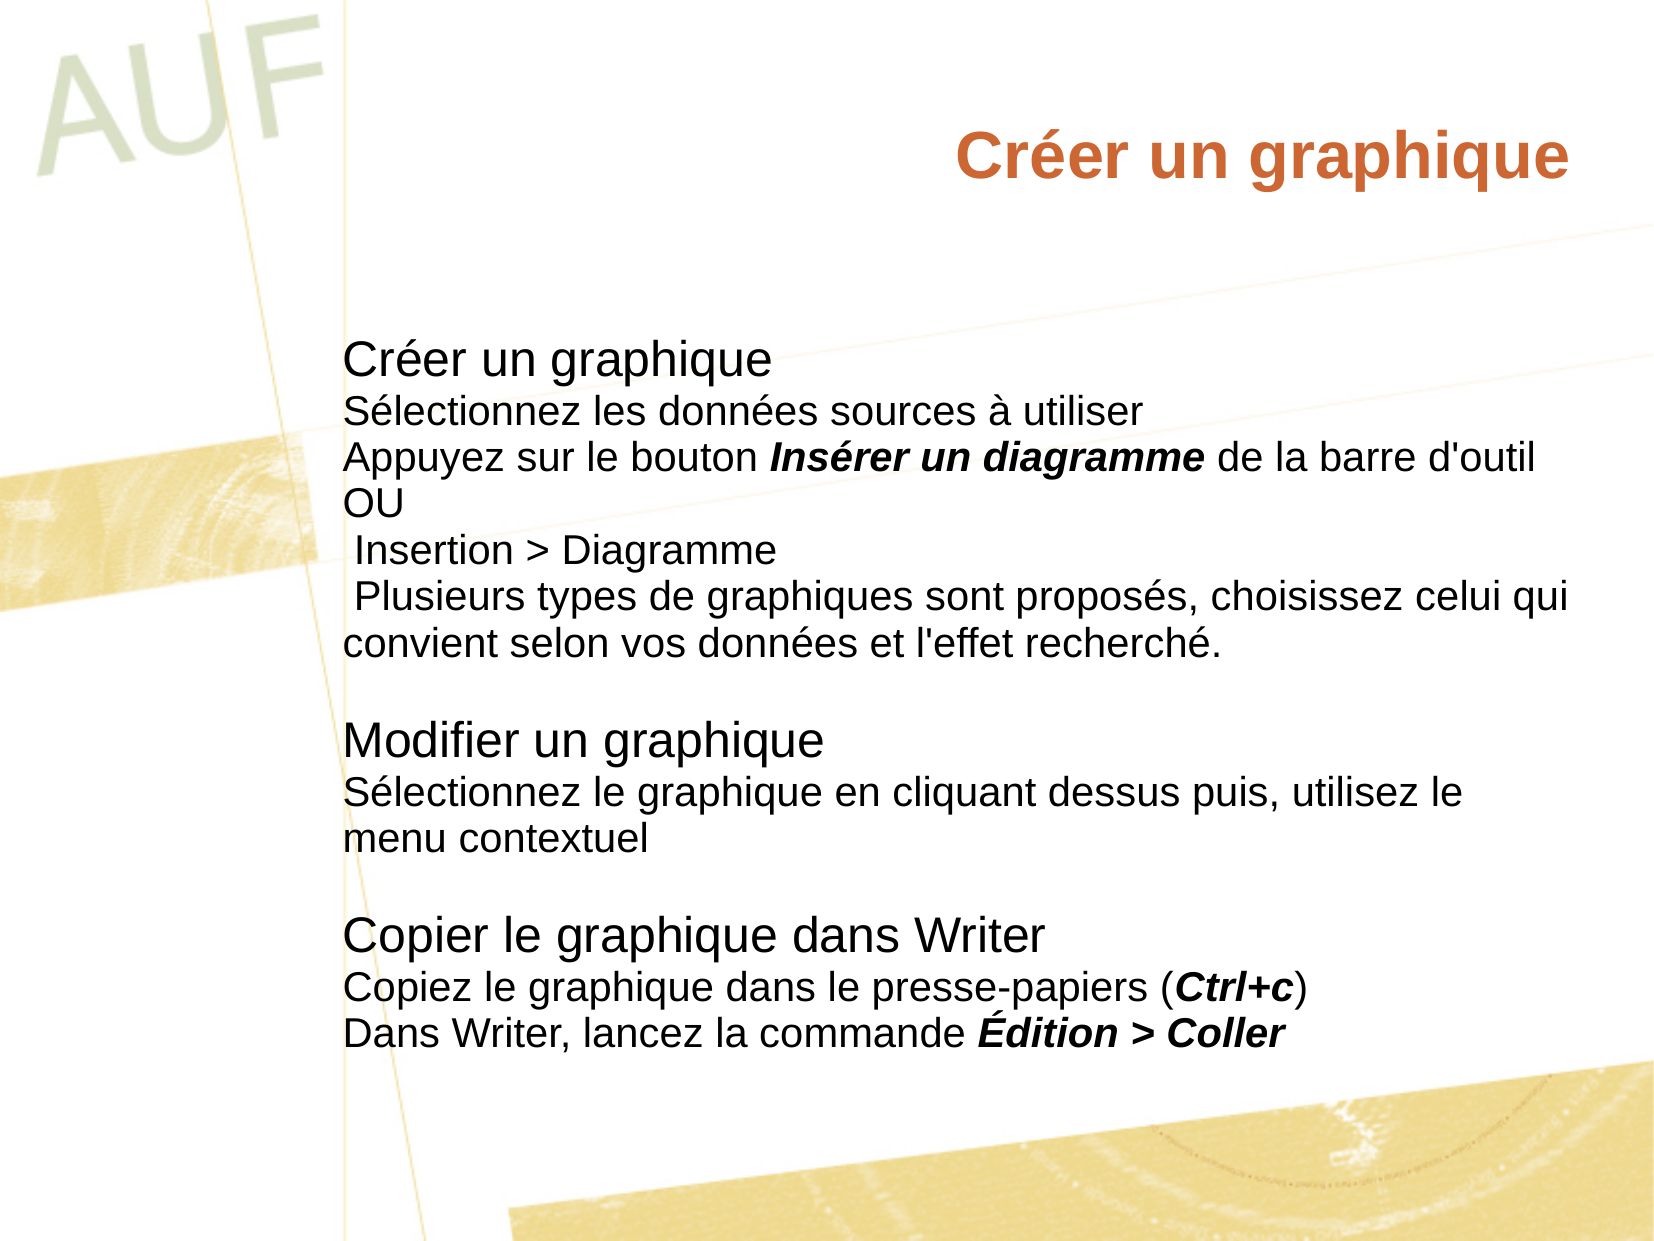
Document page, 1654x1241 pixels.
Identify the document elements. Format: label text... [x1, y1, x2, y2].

title Créer un graphique [324, 59, 1571, 252]
picture [0, 0, 1654, 1241]
subtitle Créer un graphique Sélectionnez les données sources à utiliser Appuyez sur le bouton Insérer un diagramme de la barre d'outil OU Insertion > Diagramme Plusieurs types de graphiques sont proposés, choisissez celui qui convient selon vos données et l'effet recherché. Modifier un graphique Sélectionnez le graphique en cliquant dessus puis, utilisez le menu contextuel Copier le graphique dans Writer Copiez le graphique dans le presse-papiers (Ctrl+c) Dans Writer, lancez la commande Édition > Coller [324, 295, 1571, 1093]
